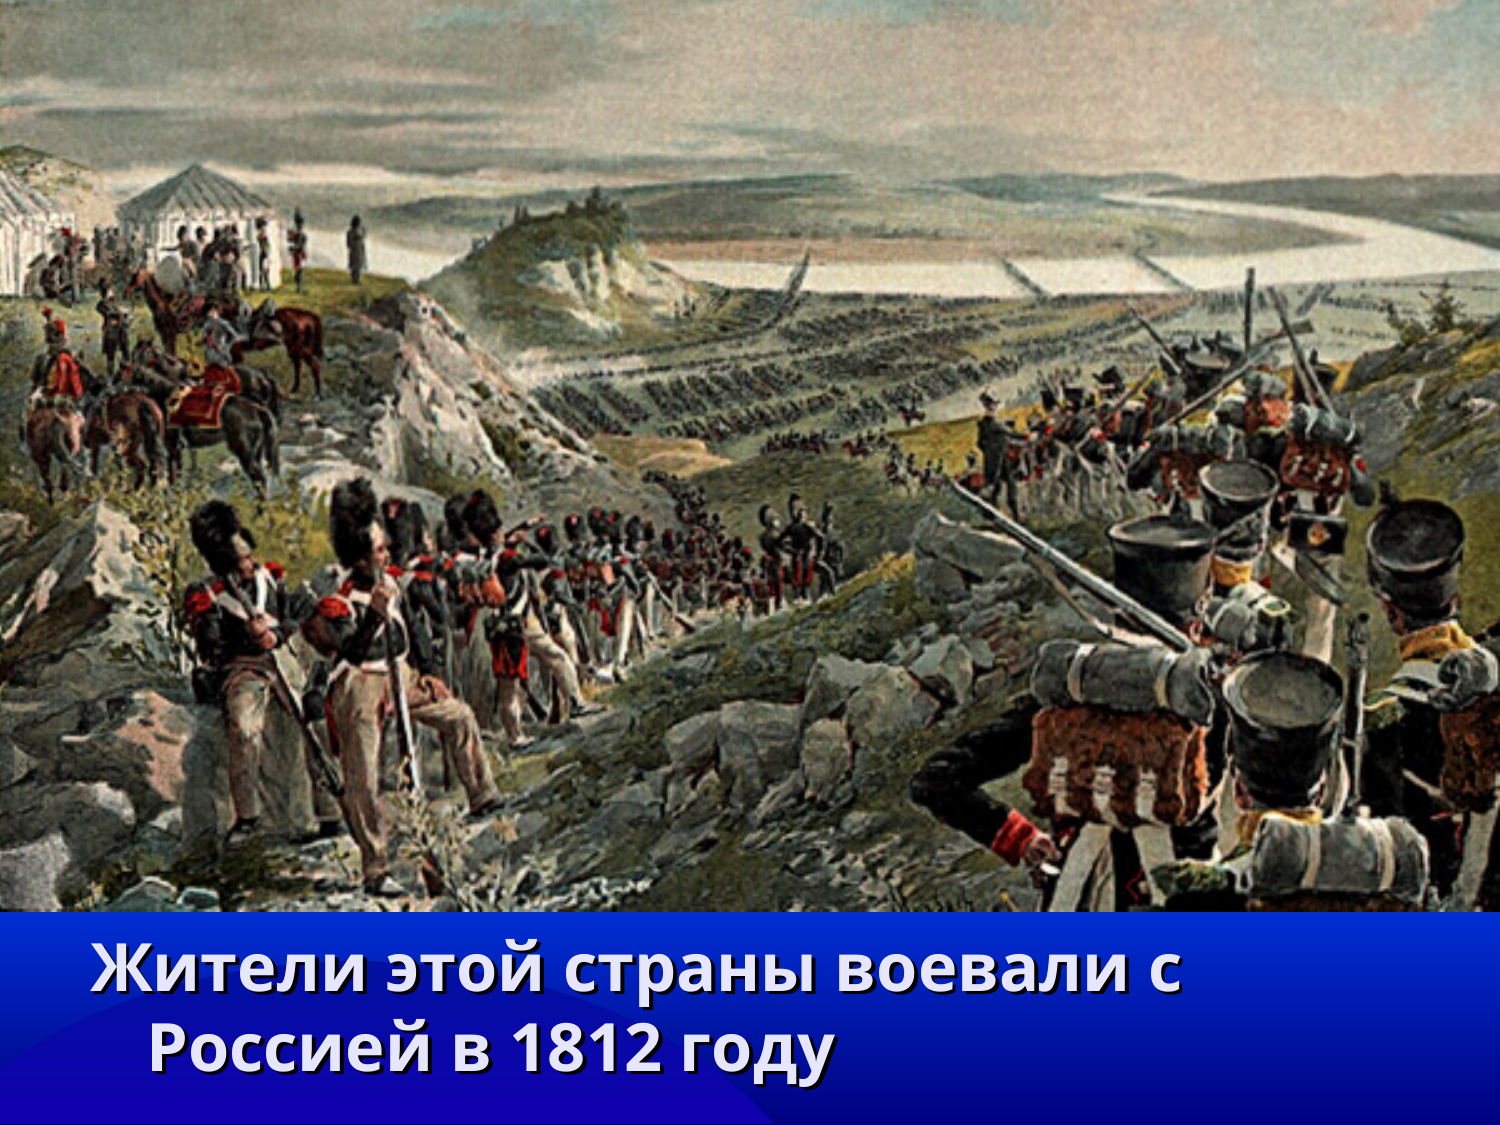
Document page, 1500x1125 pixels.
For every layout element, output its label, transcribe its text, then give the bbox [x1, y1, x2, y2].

picture [0, 0, 1500, 912]
list Жители этой страны воевали с Россией в 1812 году [75, 916, 1426, 1125]
